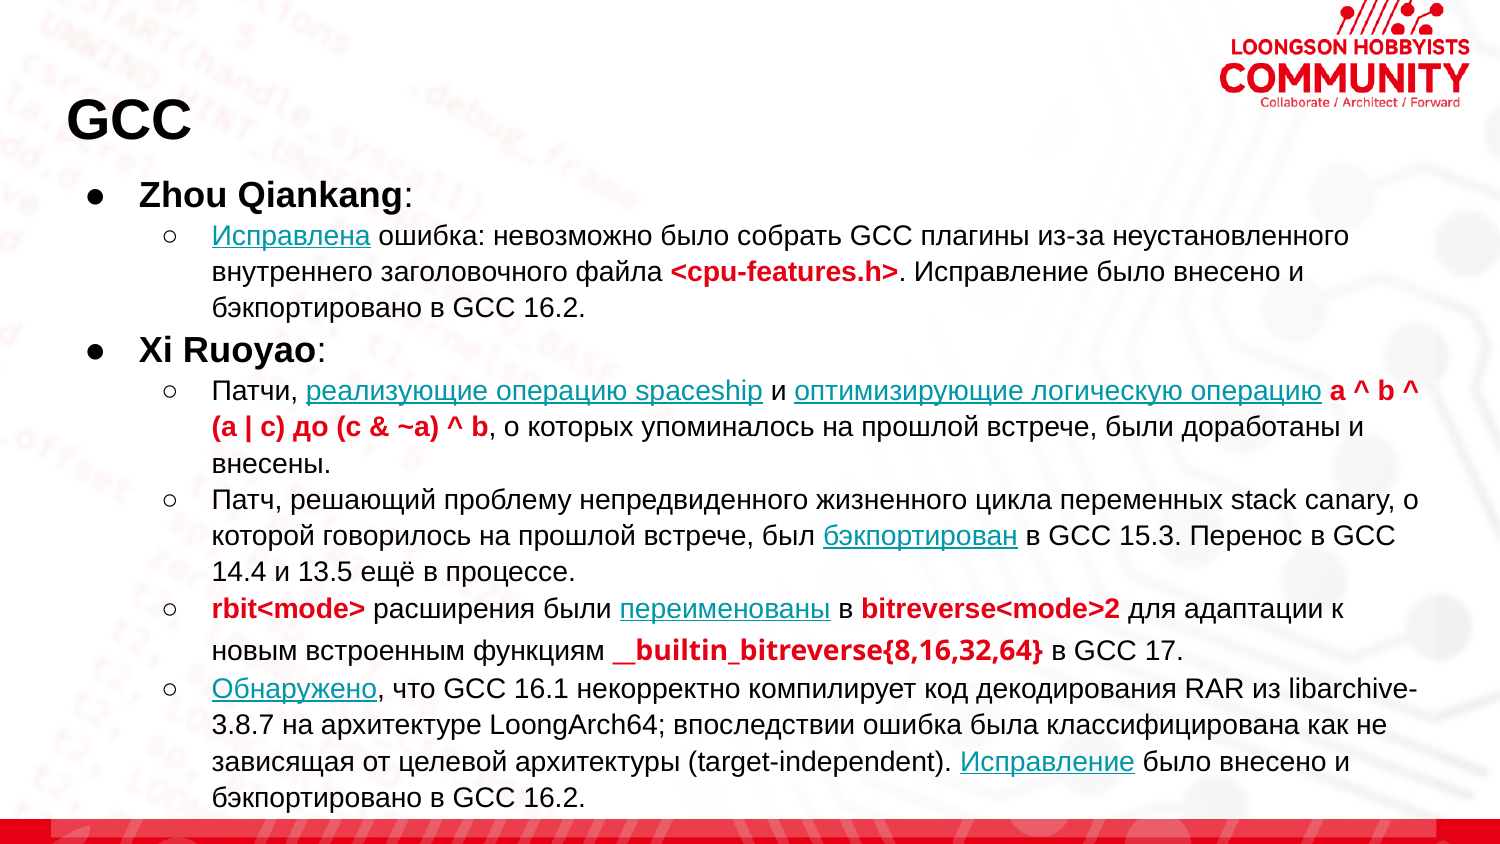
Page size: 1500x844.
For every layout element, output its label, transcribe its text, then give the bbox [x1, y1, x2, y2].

list Zhou Qiankang: Исправлена ошибка: невозможно было собрать GCC плагины из-за неустановленного внутреннего заголовочного файла <cpu-features.h>. Исправление было внесено и бэкпортировано в GCC 16.2. Xi Ruoyao: Патчи, реализующие операцию spaceship и оптимизирующие логическую операцию a ^ b ^ (a | c) до (c & ~a) ^ b, о которых упоминалось на прошлой встрече, были доработаны и внесены. Патч, решающий проблему непредвиденного жизненного цикла переменных stack canary, о которой говорилось на прошлой встрече, был бэкпортирован в GCC 15.3. Перенос в GCC 14.4 и 13.5 ещё в процессе. rbit<mode> расширения были переименованы в bitreverse<mode>2 для адаптации к новым встроенным функциям __builtin_bitreverse{8,16,32,64} в GCC 17. Обнаружено, что GCC 16.1 некорректно компилирует код декодирования RAR из libarchive-3.8.7 на архитектуре LoongArch64; впоследствии ошибка была классифицирована как не зависящая от целевой архитектуры (target-independent). Исправление было внесено и бэкпортировано в GCC 16.2. [51, 153, 1437, 838]
picture [0, 0, 1500, 844]
title GCC [51, 72, 1449, 167]
